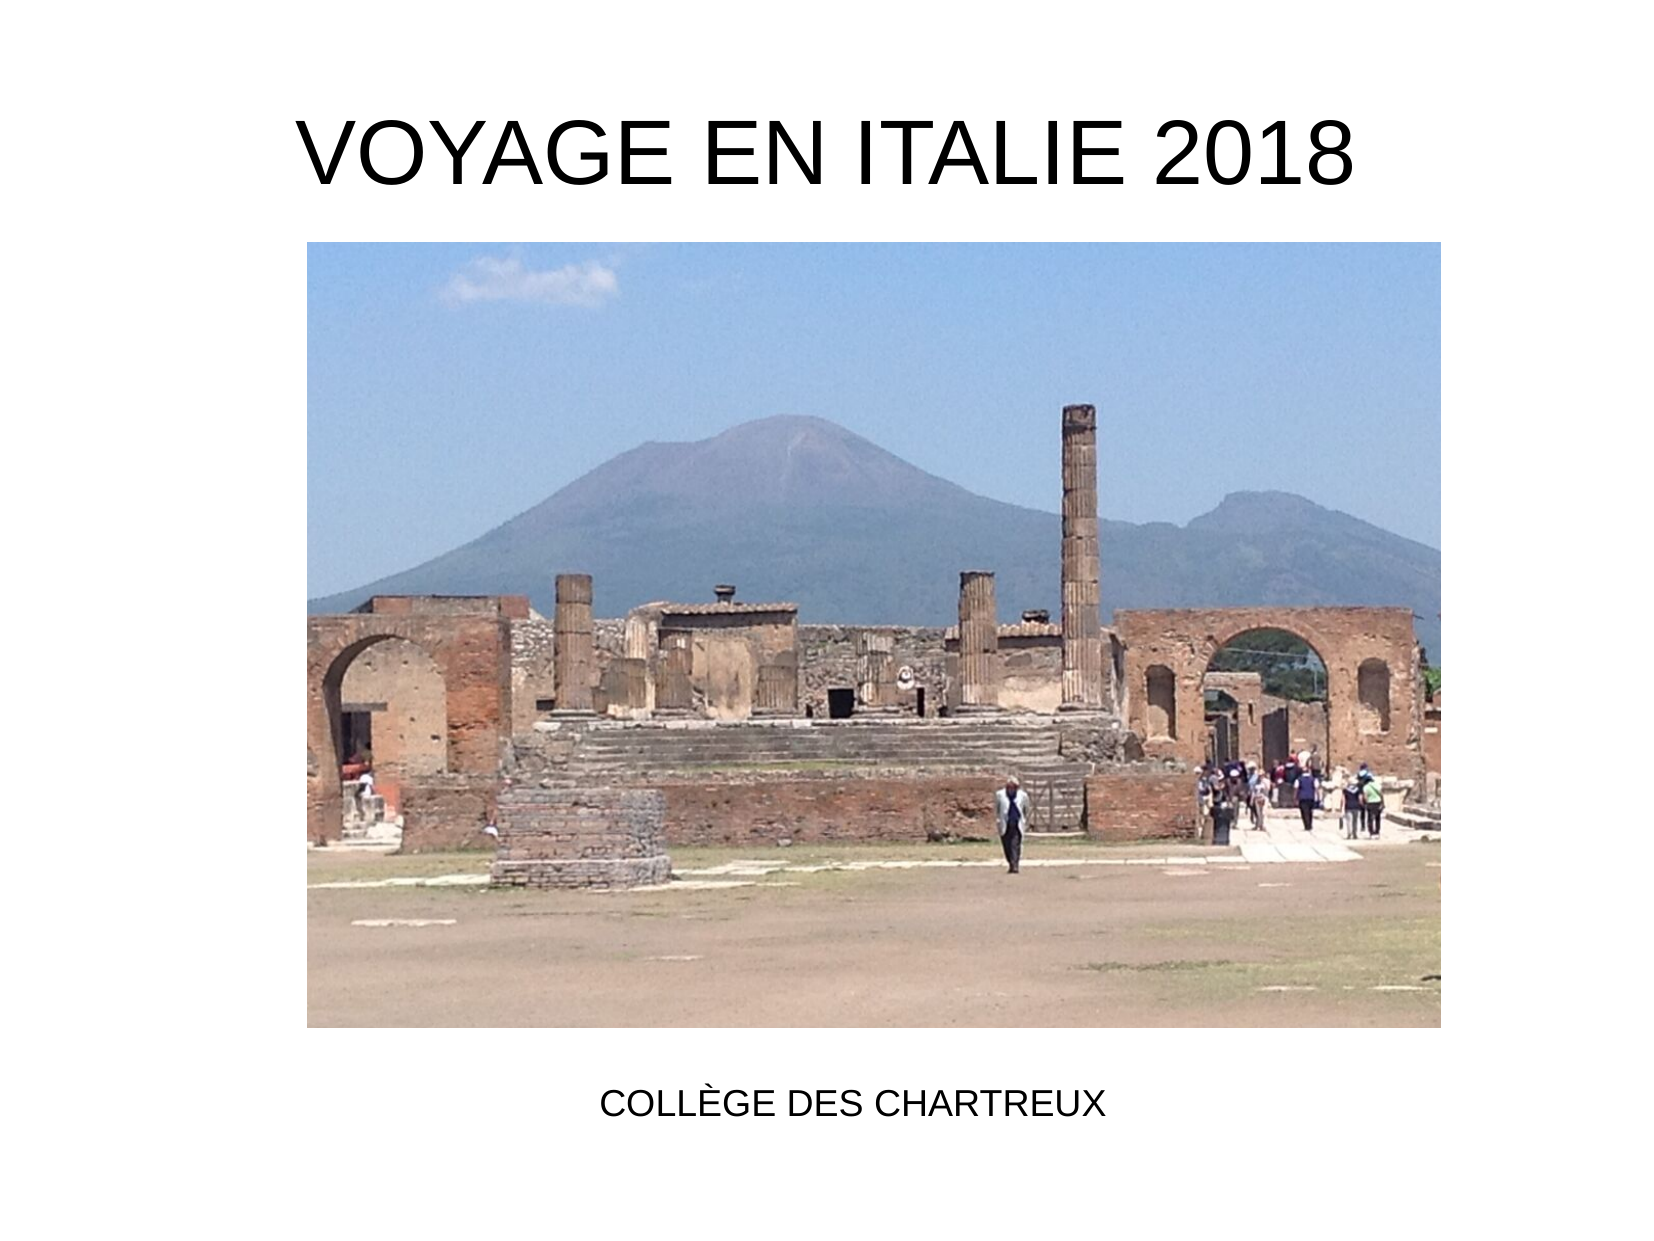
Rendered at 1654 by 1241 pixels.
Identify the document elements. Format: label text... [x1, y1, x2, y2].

title VOYAGE EN ITALIE 2018 [82, 49, 1571, 257]
picture [307, 242, 1441, 1028]
text_box COLLÈGE DES CHARTREUX [141, 1074, 1512, 1132]
